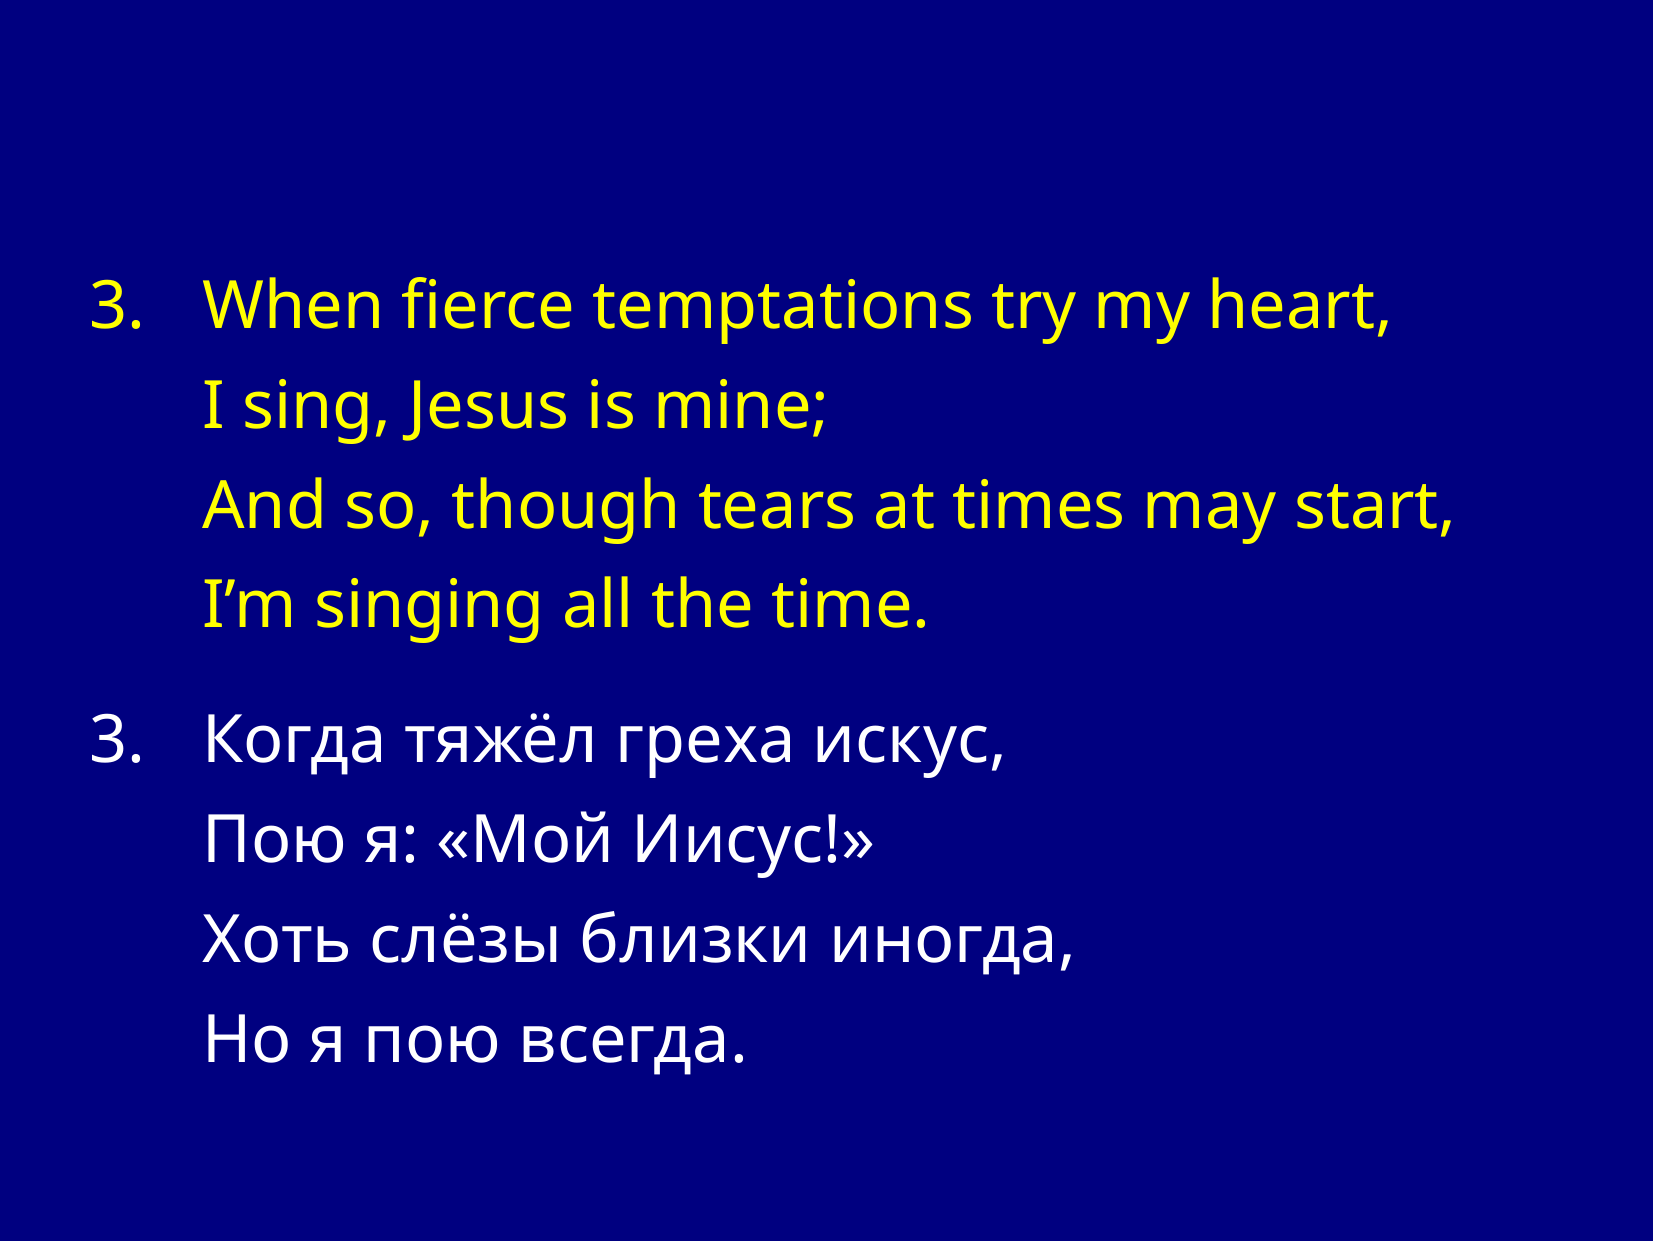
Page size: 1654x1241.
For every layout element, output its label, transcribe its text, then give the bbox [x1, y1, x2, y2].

text_box 3. When fierce temptations try my heart, I sing, Jesus is mine; And so, though tears at times may start, I’m singing all the time. [75, 150, 1653, 638]
text_box 3. Когда тяжёл греха искус, Пою я: «Мой Иисус!» Хоть слёзы близки иногда, Но я пою всегда. [75, 675, 1576, 1163]
